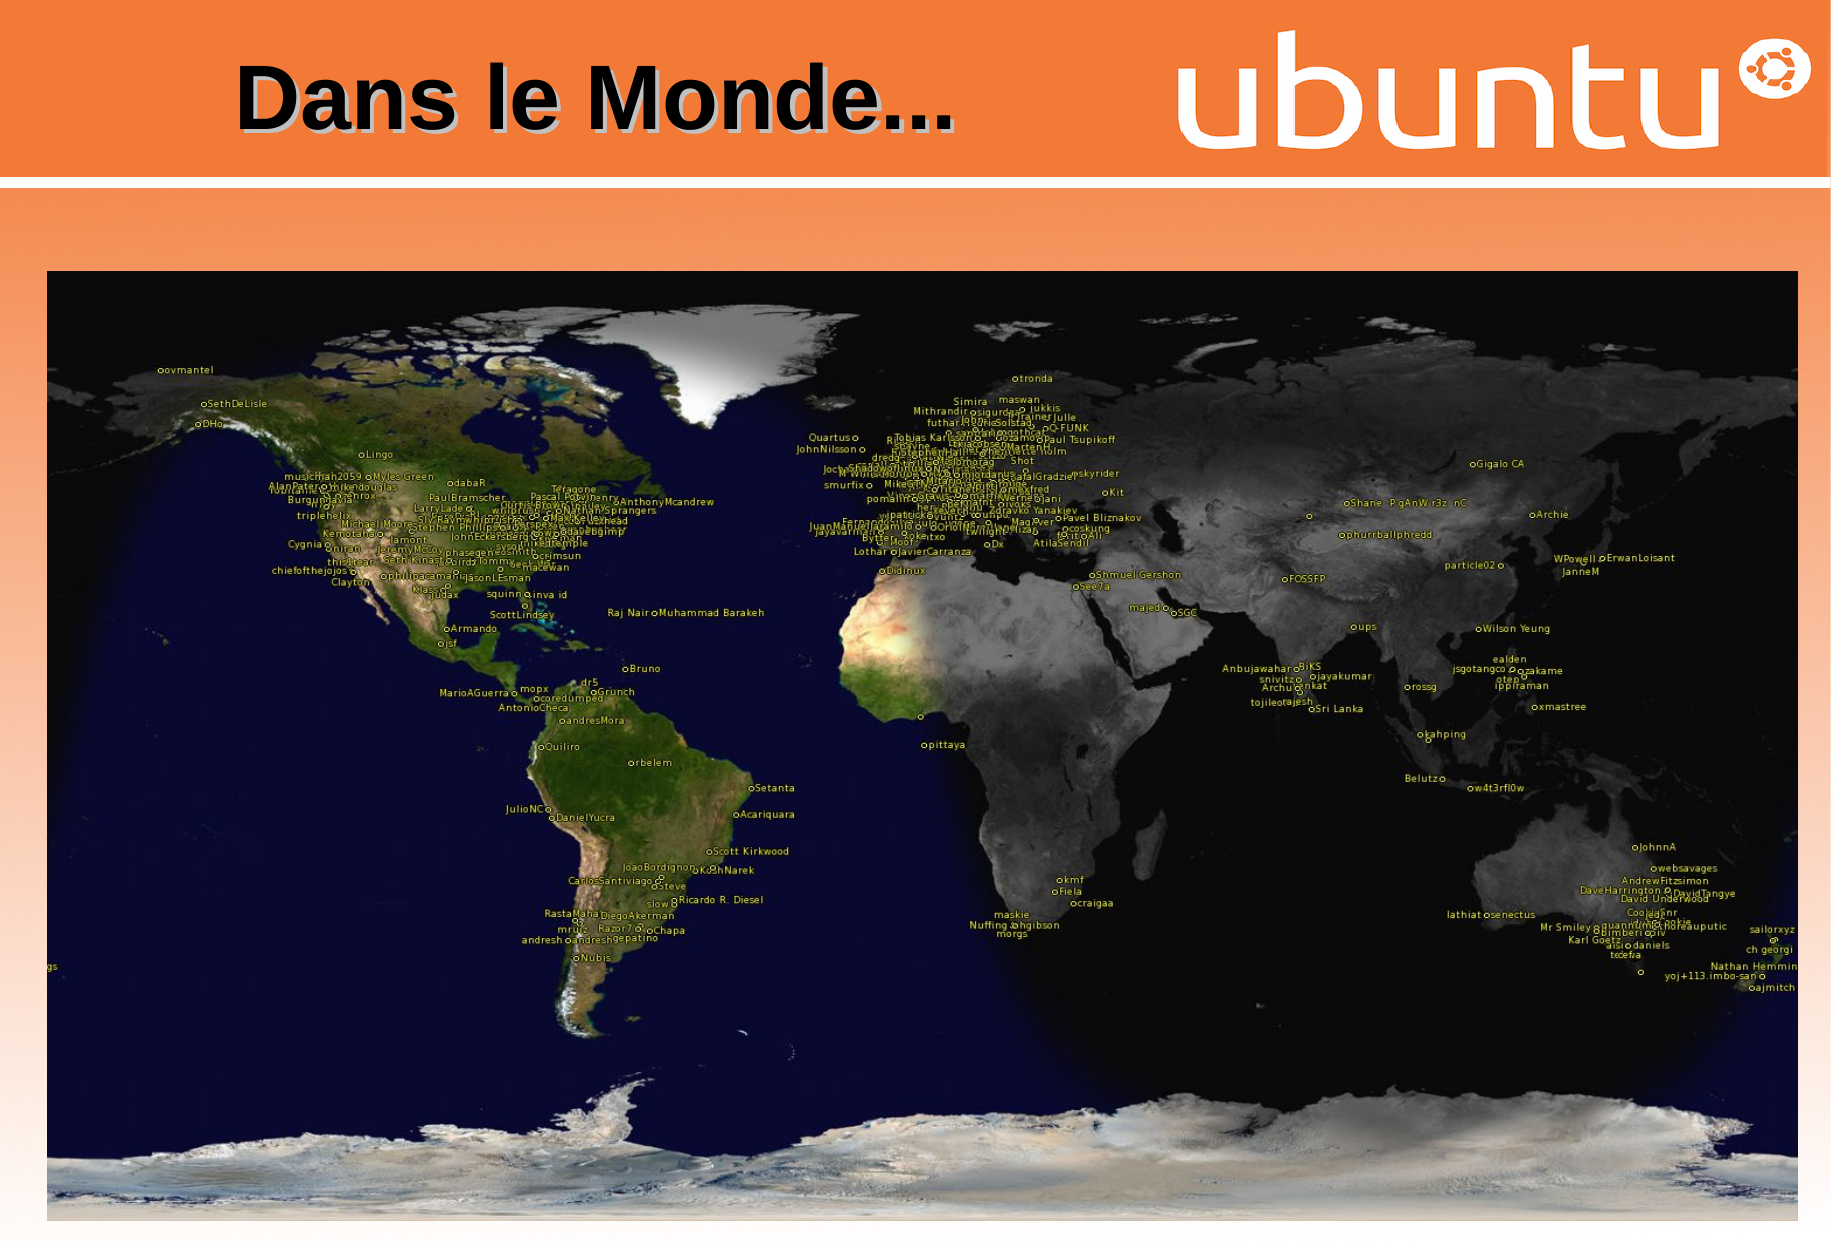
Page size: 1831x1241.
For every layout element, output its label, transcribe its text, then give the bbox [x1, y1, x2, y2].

title Dans le Monde... [11, 46, 1182, 150]
picture [0, 0, 1831, 1241]
